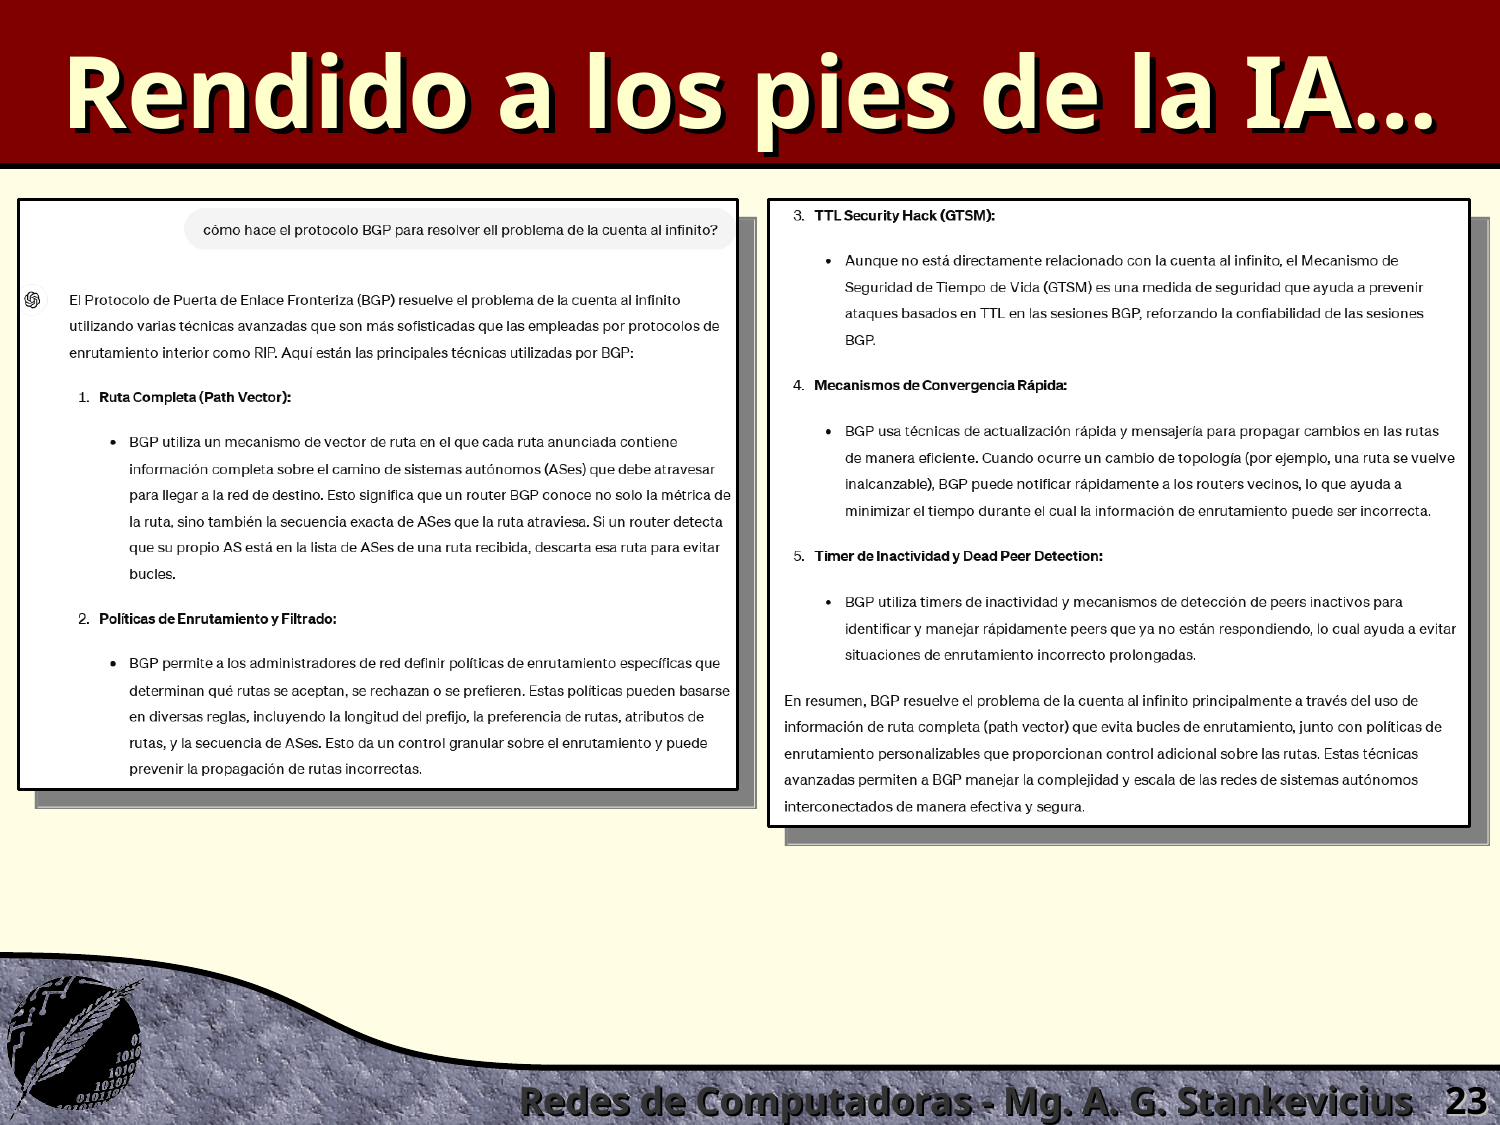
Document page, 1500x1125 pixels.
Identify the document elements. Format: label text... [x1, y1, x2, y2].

title Rendido a los pies de la IA… [15, 5, 1485, 160]
picture [0, 959, 1500, 1125]
picture [790, 1100, 795, 1110]
picture [1047, 1100, 1054, 1110]
picture [769, 201, 1469, 826]
picture [19, 201, 737, 788]
